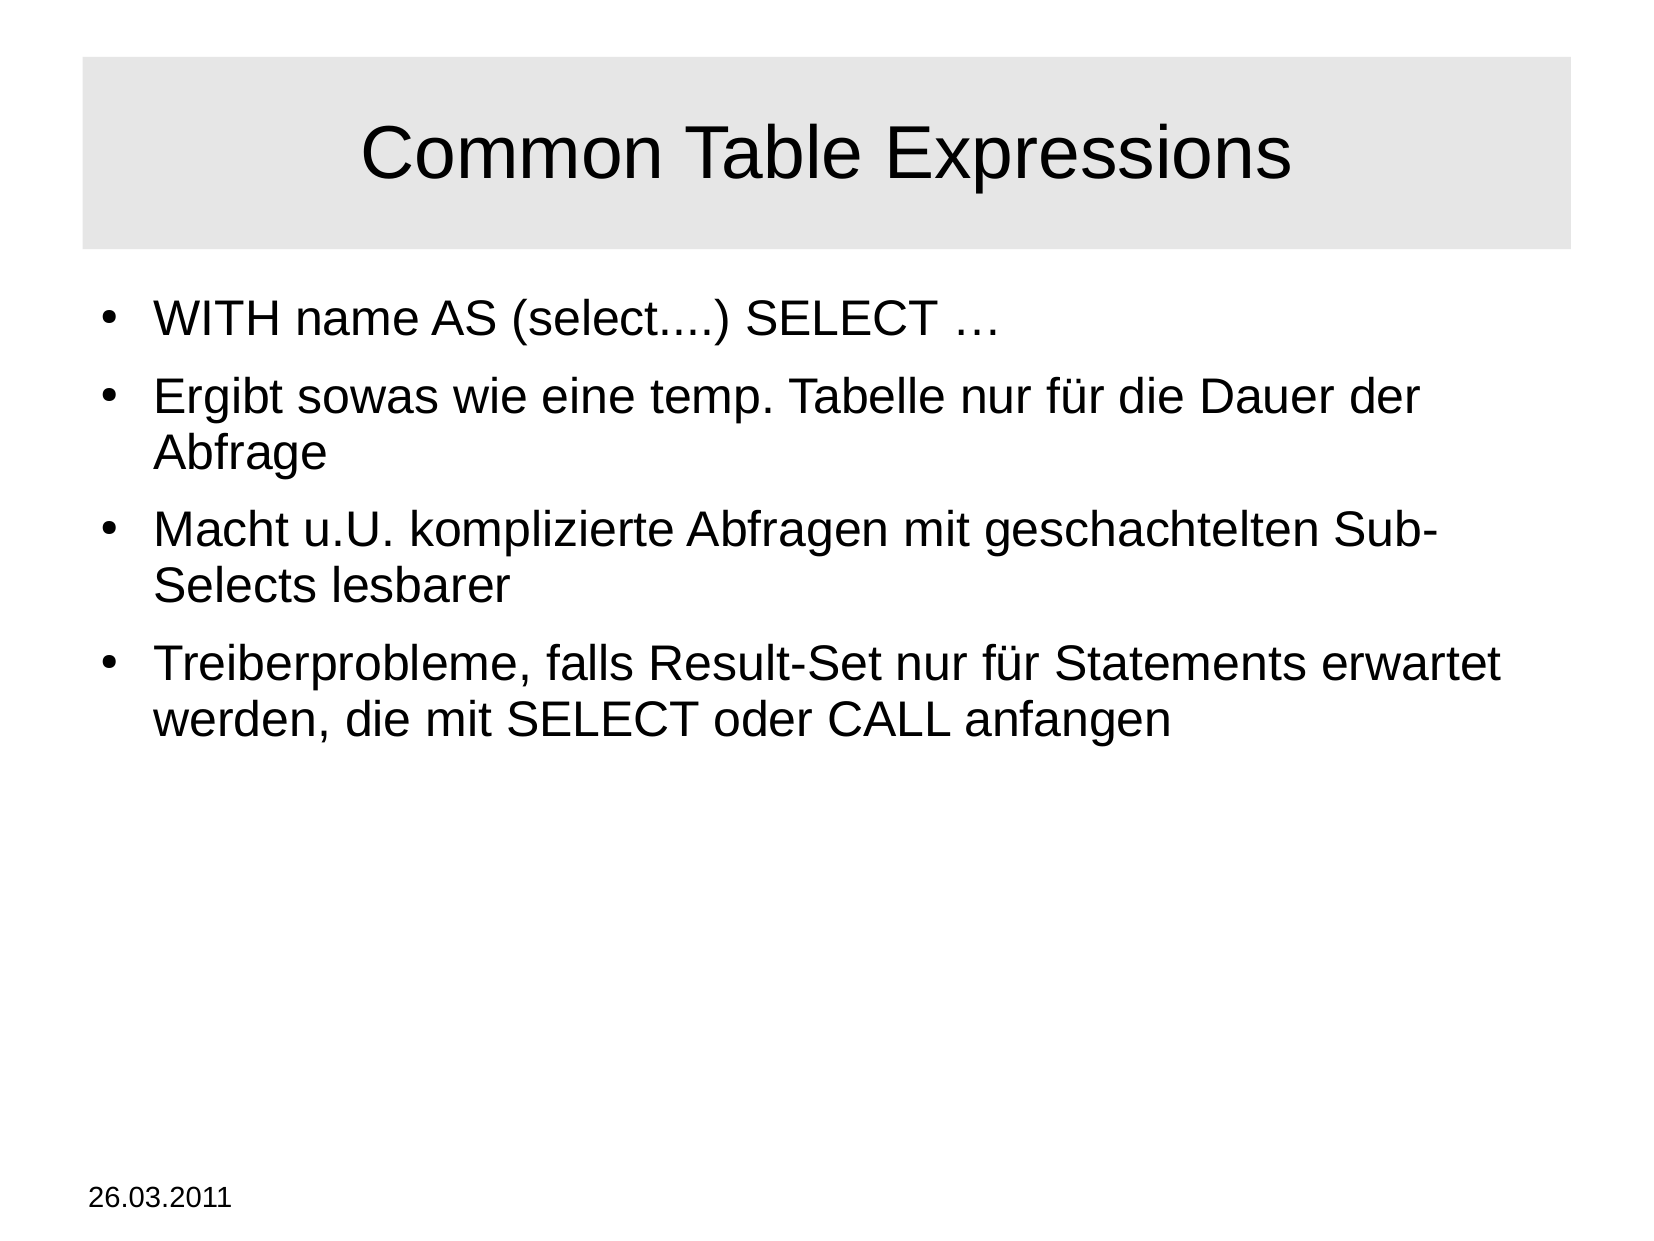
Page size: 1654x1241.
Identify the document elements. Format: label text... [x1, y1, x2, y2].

title Common Table Expressions [82, 56, 1571, 250]
list WITH name AS (select....) SELECT … Ergibt sowas wie eine temp. Tabelle nur für die Dauer der Abfrage Macht u.U. komplizierte Abfragen mit geschachtelten Sub-Selects lesbarer Treiberprobleme, falls Result-Set nur für Statements erwartet werden, die mit SELECT oder CALL anfangen [82, 290, 1571, 1094]
